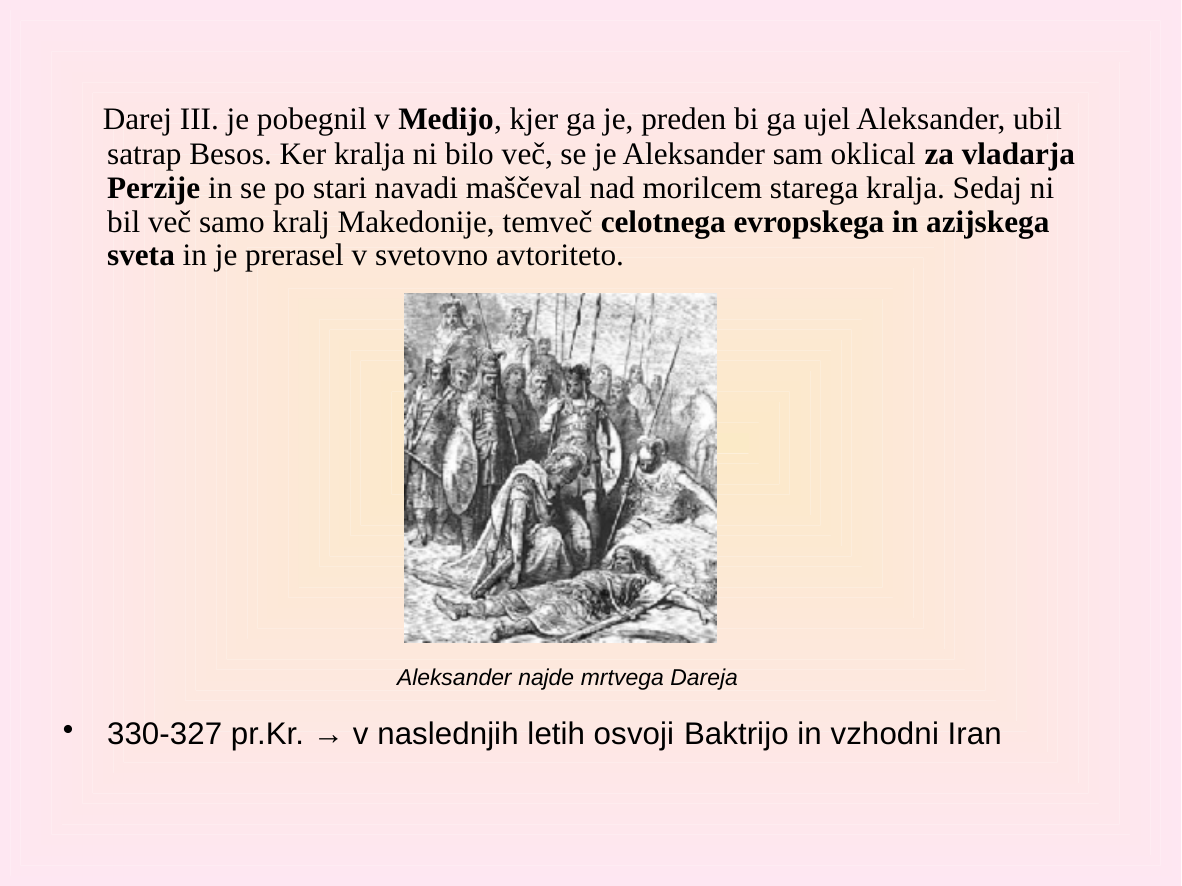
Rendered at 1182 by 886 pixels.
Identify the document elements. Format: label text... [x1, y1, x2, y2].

list Darej III. je pobegnil v Medijo, kjer ga je, preden bi ga ujel Aleksander, ubil satrap Besos. Ker kralja ni bilo več, se je Aleksander sam oklical za vladarja Perzije in se po stari navadi maščeval nad morilcem starega kralja. Sedaj ni bil več samo kralj Makedonije, temveč celotnega evropskega in azijskega sveta in je prerasel v svetovno avtoriteto. 330-327 pr.Kr. → v naslednjih letih osvoji Baktrijo in vzhodni Iran [51, 89, 1103, 825]
picture [404, 293, 717, 643]
text_box Aleksander najde mrtvega Dareja [385, 656, 750, 697]
